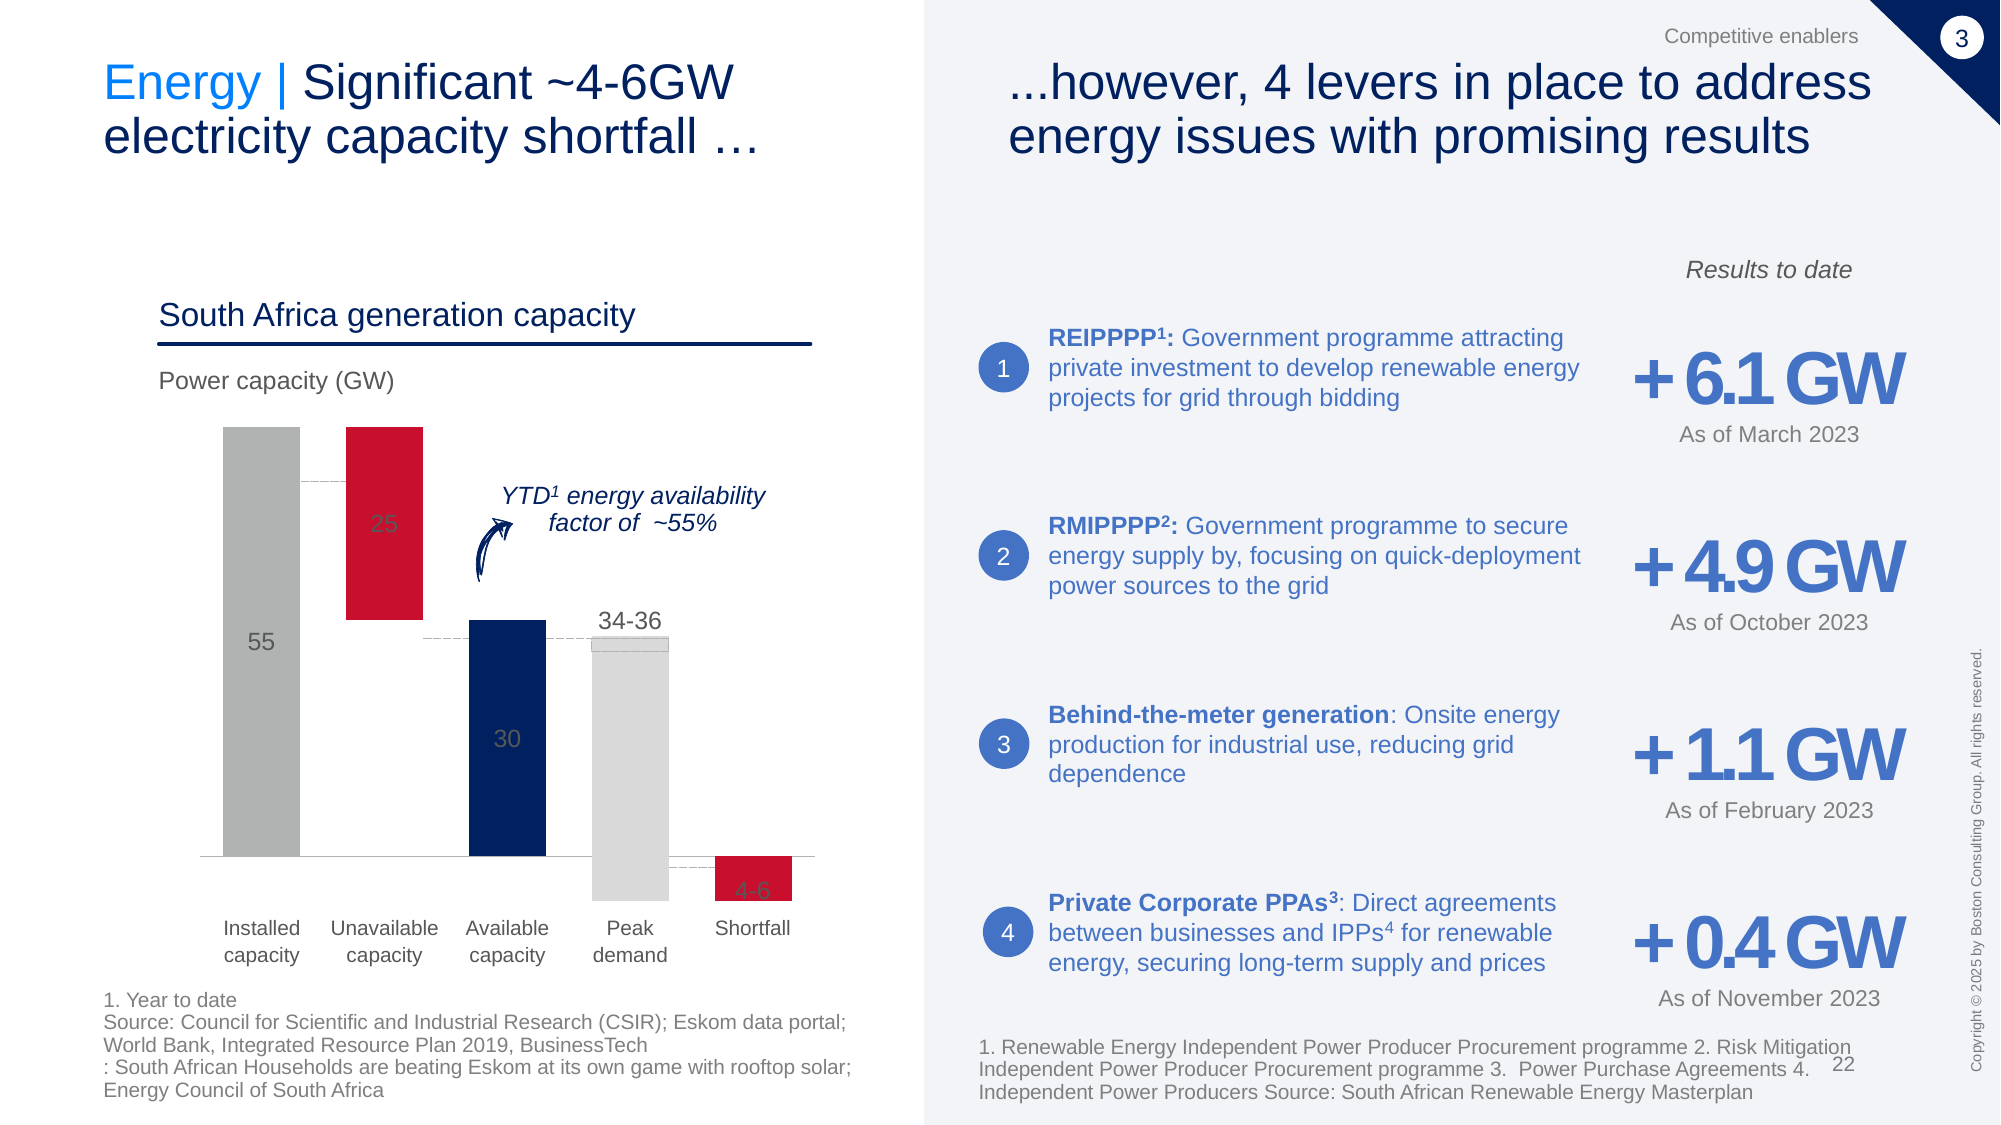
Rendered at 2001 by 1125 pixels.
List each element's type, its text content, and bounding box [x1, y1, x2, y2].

text_box [447, 795, 669, 946]
text_box [924, 0, 2000, 1125]
text_box + 1.1 GW As of February 2023 [1617, 691, 1923, 797]
text_box Power capacity (GW) [158, 353, 639, 411]
text_box Competitive enablers [1664, 14, 1881, 56]
text_box 3 [1940, 15, 1984, 60]
text_box + 0.4 GW As of November 2023 [1617, 879, 1923, 985]
text_box 1. Renewable Energy Independent Power Producer Procurement programme 2. Risk Mitigation Independent Power Producer Procurement programme 3. Power Purchase Agreements 4. Independent Power Producers Source: South African Renewable Energy Masterplan [979, 1036, 1864, 1104]
text_box Results to date [1604, 241, 1936, 300]
text_box Peak demand [592, 912, 669, 967]
text_box RMIPPPP2: Government programme to secure energy supply by, focusing on quick-deployment power sources to the grid [1033, 502, 1605, 609]
chart [187, 417, 828, 912]
text_box 1 [978, 341, 1029, 393]
text_box South Africa generation capacity [158, 278, 818, 353]
text_box Unavailable capacity [329, 912, 440, 967]
text_box 4-6 [732, 872, 774, 905]
text_box [476, 518, 513, 582]
text_box + 4.9 GW As of October 2023 [1617, 502, 1923, 608]
text_box Shortfall [714, 912, 792, 939]
text_box Private Corporate PPAs3: Direct agreements between businesses and IPPs4 for renewable energy, securing long-term supply and prices [1033, 878, 1605, 985]
text_box Available capacity [464, 946, 551, 967]
text_box 1. Year to date Source: Council for Scientific and Industrial Research (CSIR); Eskom data portal; World Bank, Integrated Resource Plan 2019, BusinessTech: South African Households are beating Eskom at its own game with rooftop solar; Energy Council of South Africa [103, 989, 903, 1102]
text_box ...however, 4 levers in place to address energy issues with promising results [1008, 55, 1897, 165]
text_box 3 [978, 718, 1030, 769]
text_box 34-36 [595, 601, 665, 634]
text_box YTD1 energy availability factor of ~55% [499, 477, 768, 544]
text_box 2 [978, 530, 1029, 581]
text_box REIPPPP1: Government programme attracting private investment to develop renewable energy projects for grid through bidding [1033, 314, 1605, 421]
text_box 4 [982, 906, 1033, 958]
title Energy | Significant ~4-6GW electricity capacity shortfall … [103, 55, 903, 165]
text_box Behind-the-meter generation: Onsite energy production for industrial use, reducing grid dependence [1033, 690, 1605, 797]
text_box Installed capacity [222, 912, 302, 967]
text_box + 6.1 GW As of March 2023 [1617, 314, 1923, 420]
